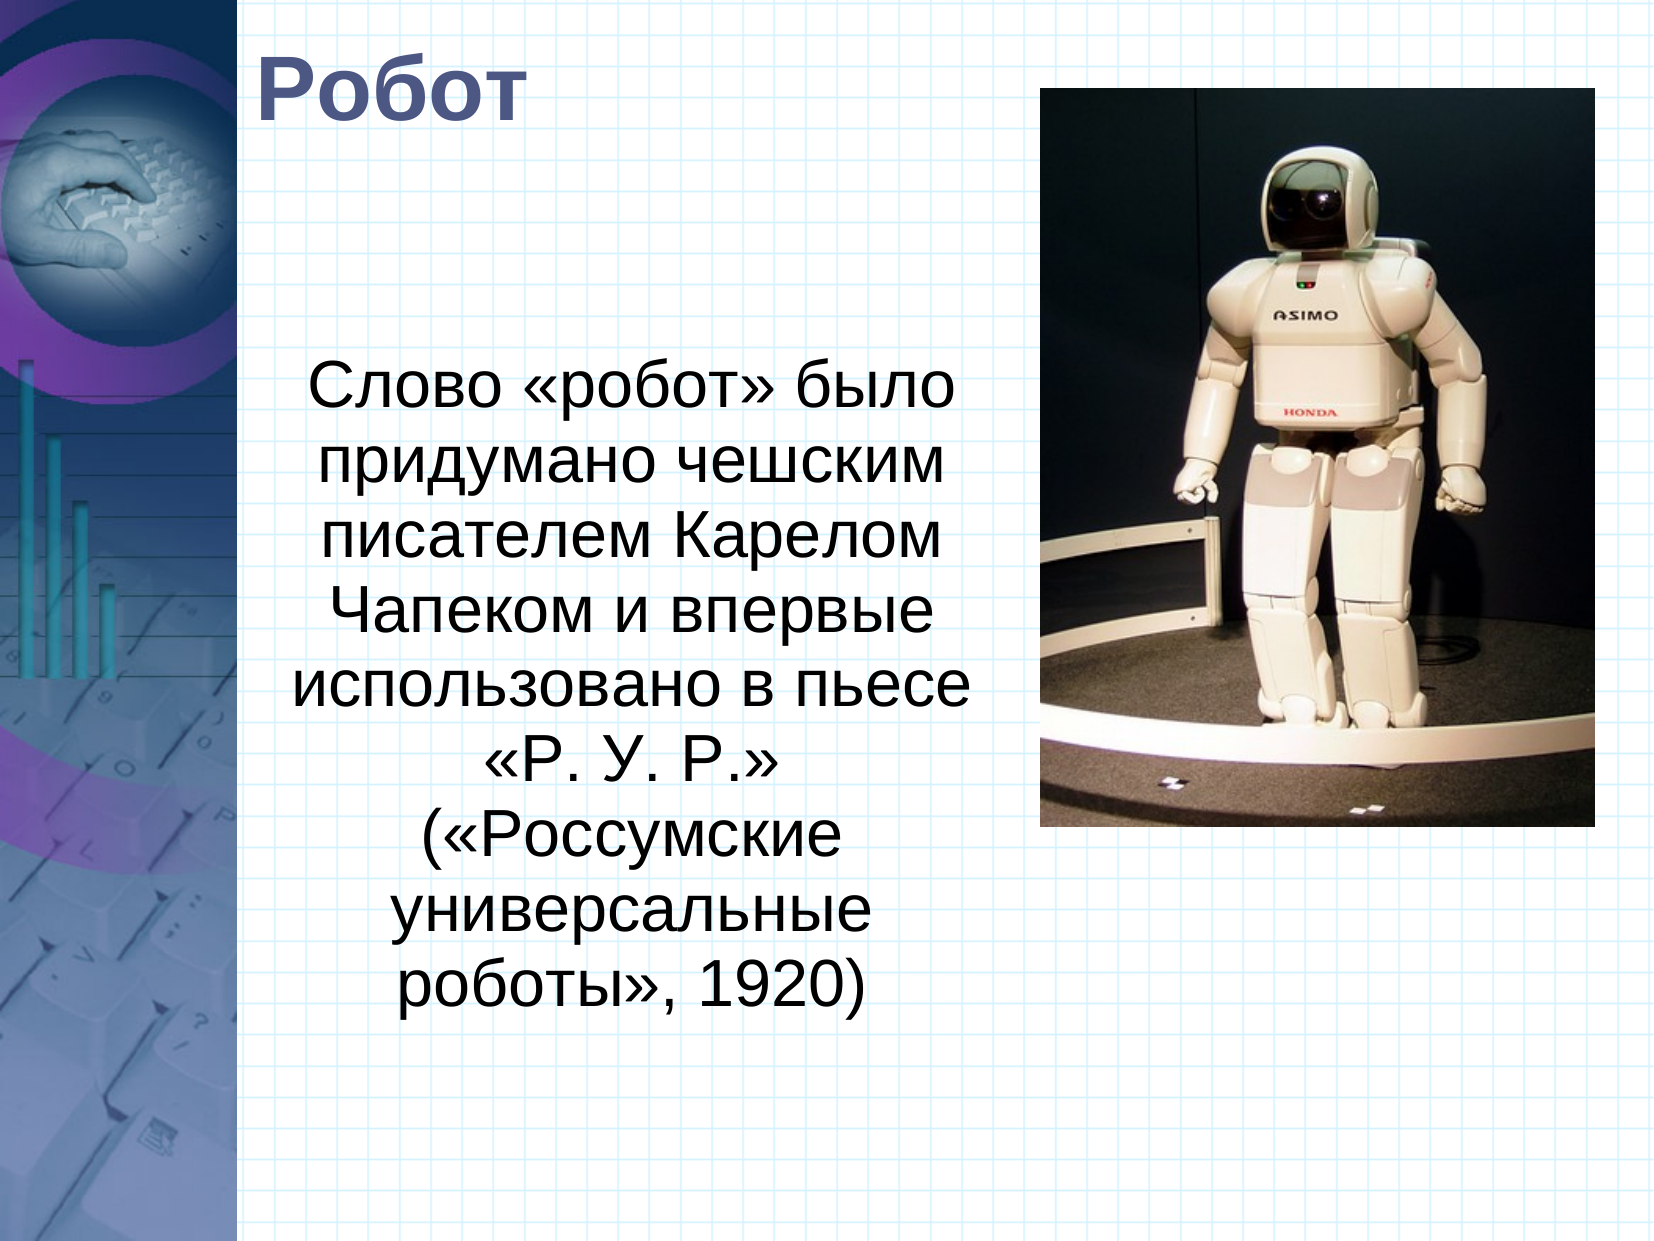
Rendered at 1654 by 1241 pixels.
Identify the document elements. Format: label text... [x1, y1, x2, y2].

title Робот [254, 0, 1640, 192]
picture [0, 0, 1654, 1241]
subtitle Слово «робот» было придумано чешским писателем Карелом Чапеком и впервые использовано в пьесе «Р. У. Р.» («Россумские универсальные роботы», 1920) [254, 177, 975, 1191]
